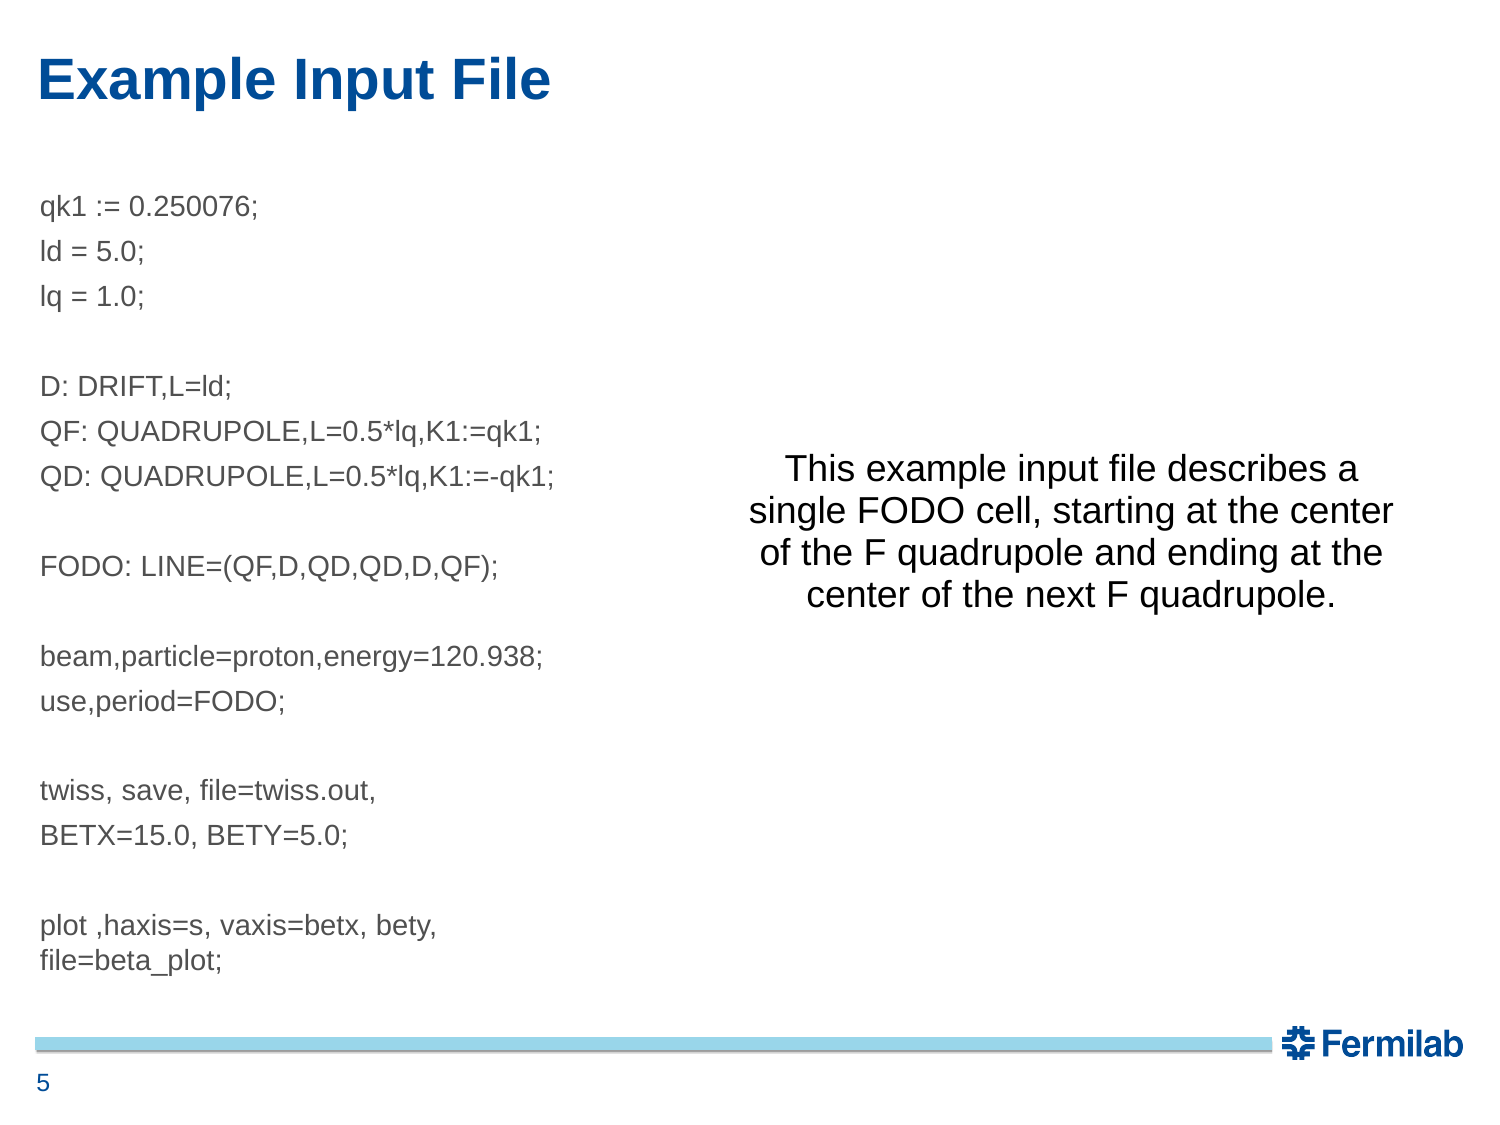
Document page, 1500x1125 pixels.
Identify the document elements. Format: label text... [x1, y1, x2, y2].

text_box This example input file describes a single FODO cell, starting at the center of the F quadrupole and ending at the center of the next F quadrupole. [734, 440, 1419, 659]
picture [1282, 1026, 1463, 1060]
list qk1 := 0.250076; ld = 5.0; lq = 1.0; D: DRIFT,L=ld; QF: QUADRUPOLE,L=0.5*lq,K1:=qk1; QD: QUADRUPOLE,L=0.5*lq,K1:=-qk1; FODO: LINE=(QF,D,QD,QD,D,QF); beam,particle=proton,energy=120.938; use,period=FODO; twiss, save, file=twiss.out, BETX=15.0, BETY=5.0; plot ,haxis=s, vaxis=betx, bety, file=beta_plot; [39, 187, 587, 926]
slide_number <number> [36, 1066, 105, 1106]
title Example Input File [37, 41, 1463, 112]
